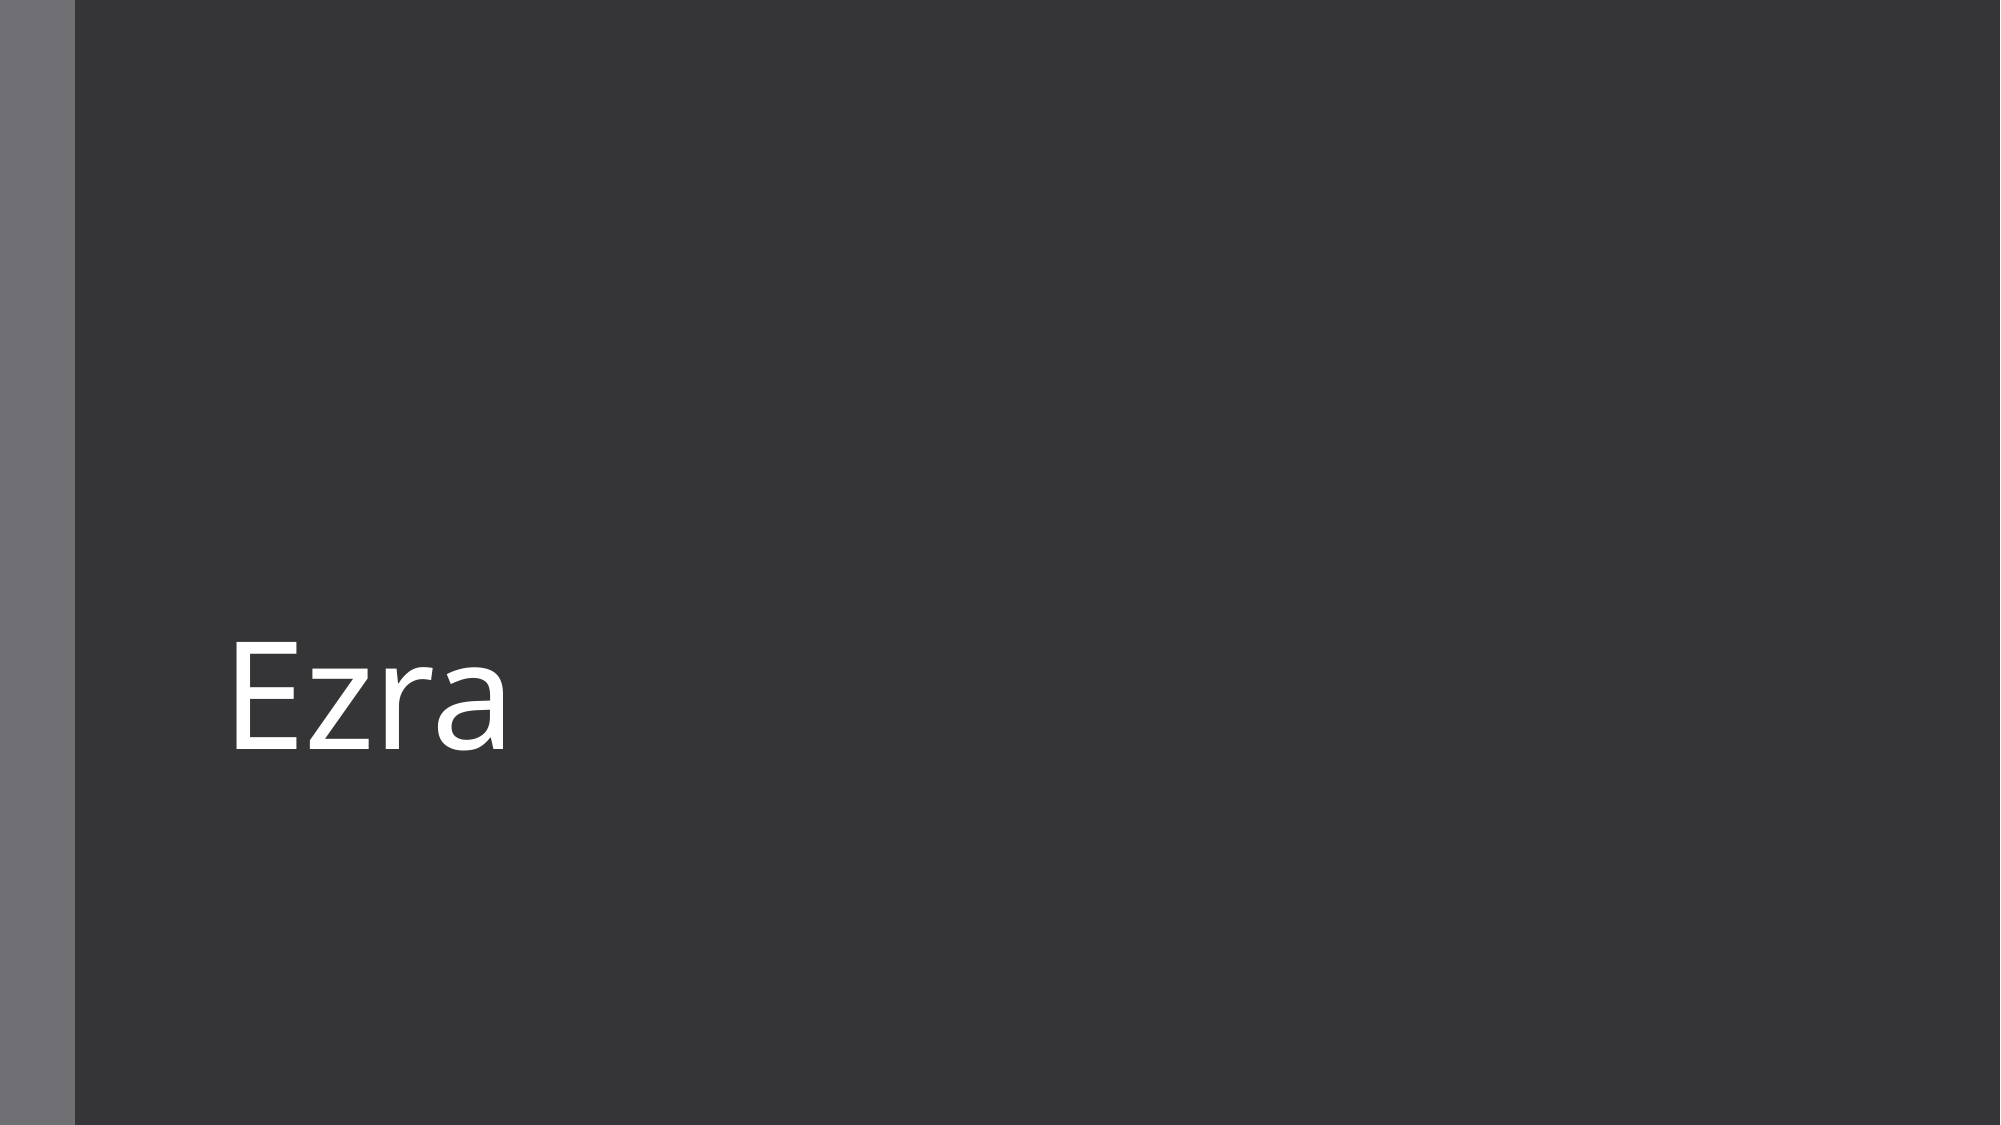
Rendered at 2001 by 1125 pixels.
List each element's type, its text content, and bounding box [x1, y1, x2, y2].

title Ezra [206, 124, 1752, 788]
